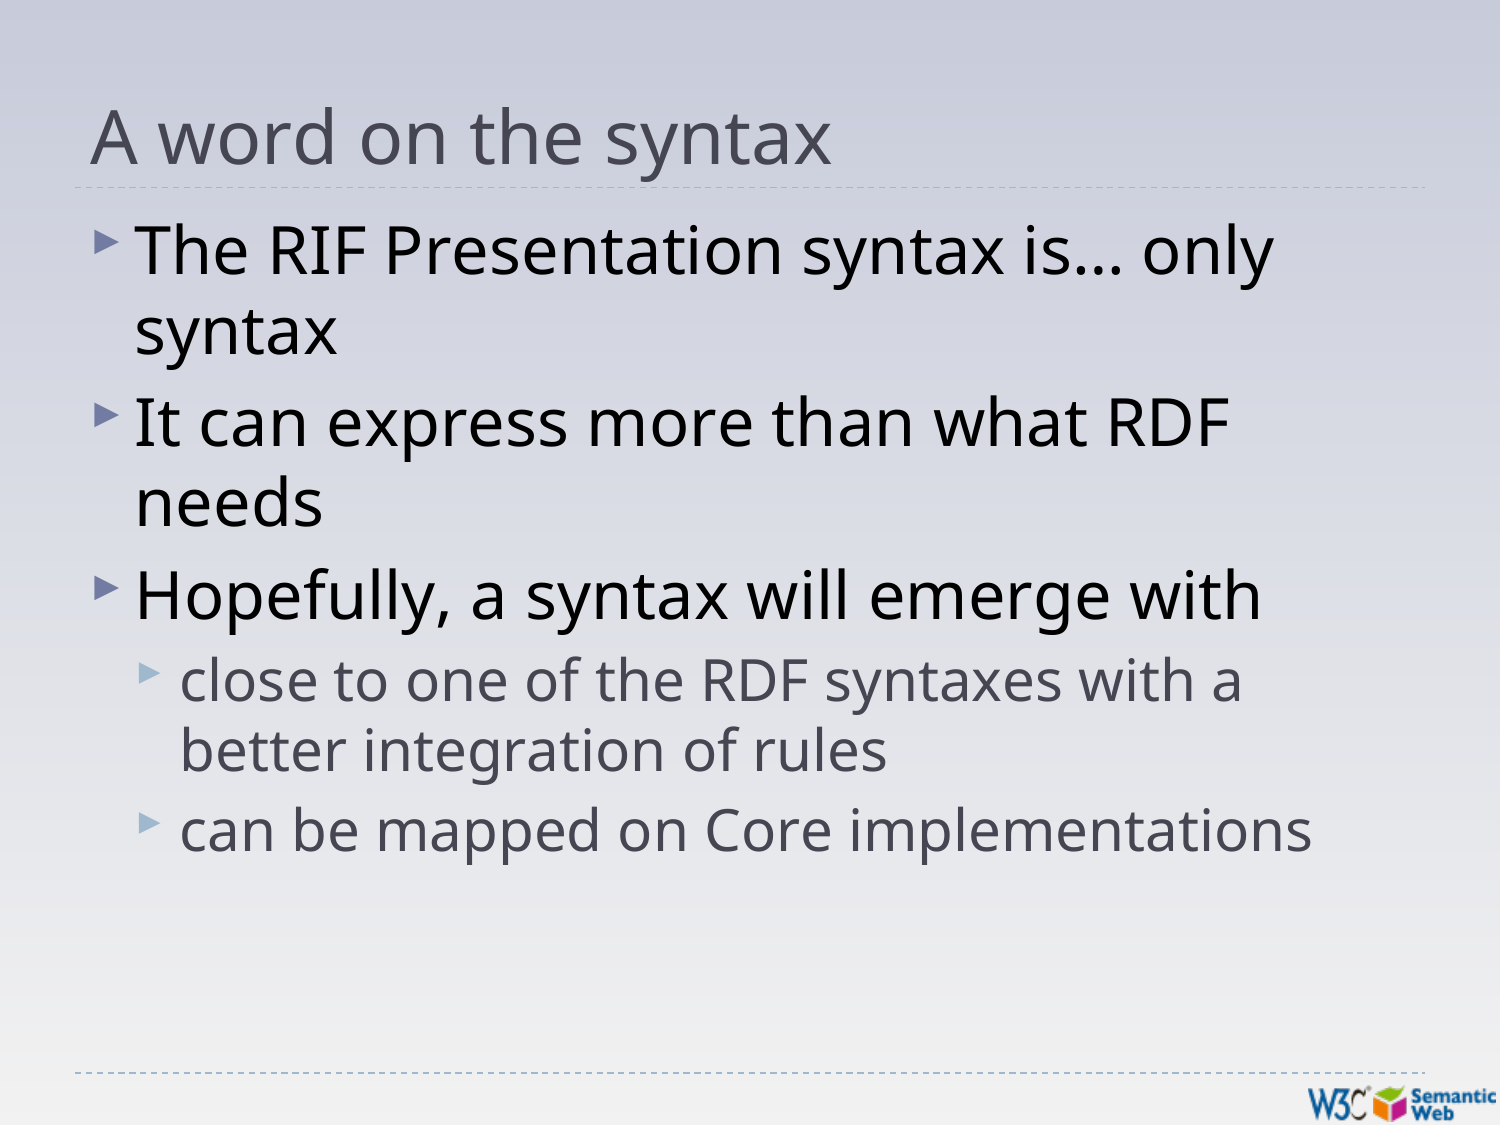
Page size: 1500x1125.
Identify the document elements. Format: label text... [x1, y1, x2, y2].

picture [1308, 1084, 1496, 1122]
list The RIF Presentation syntax is… only syntax It can express more than what RDF needs Hopefully, a syntax will emerge with close to one of the RDF syntaxes with a better integration of rules can be mapped on Core implementations [75, 200, 1426, 1010]
title A word on the syntax [75, 24, 1426, 188]
